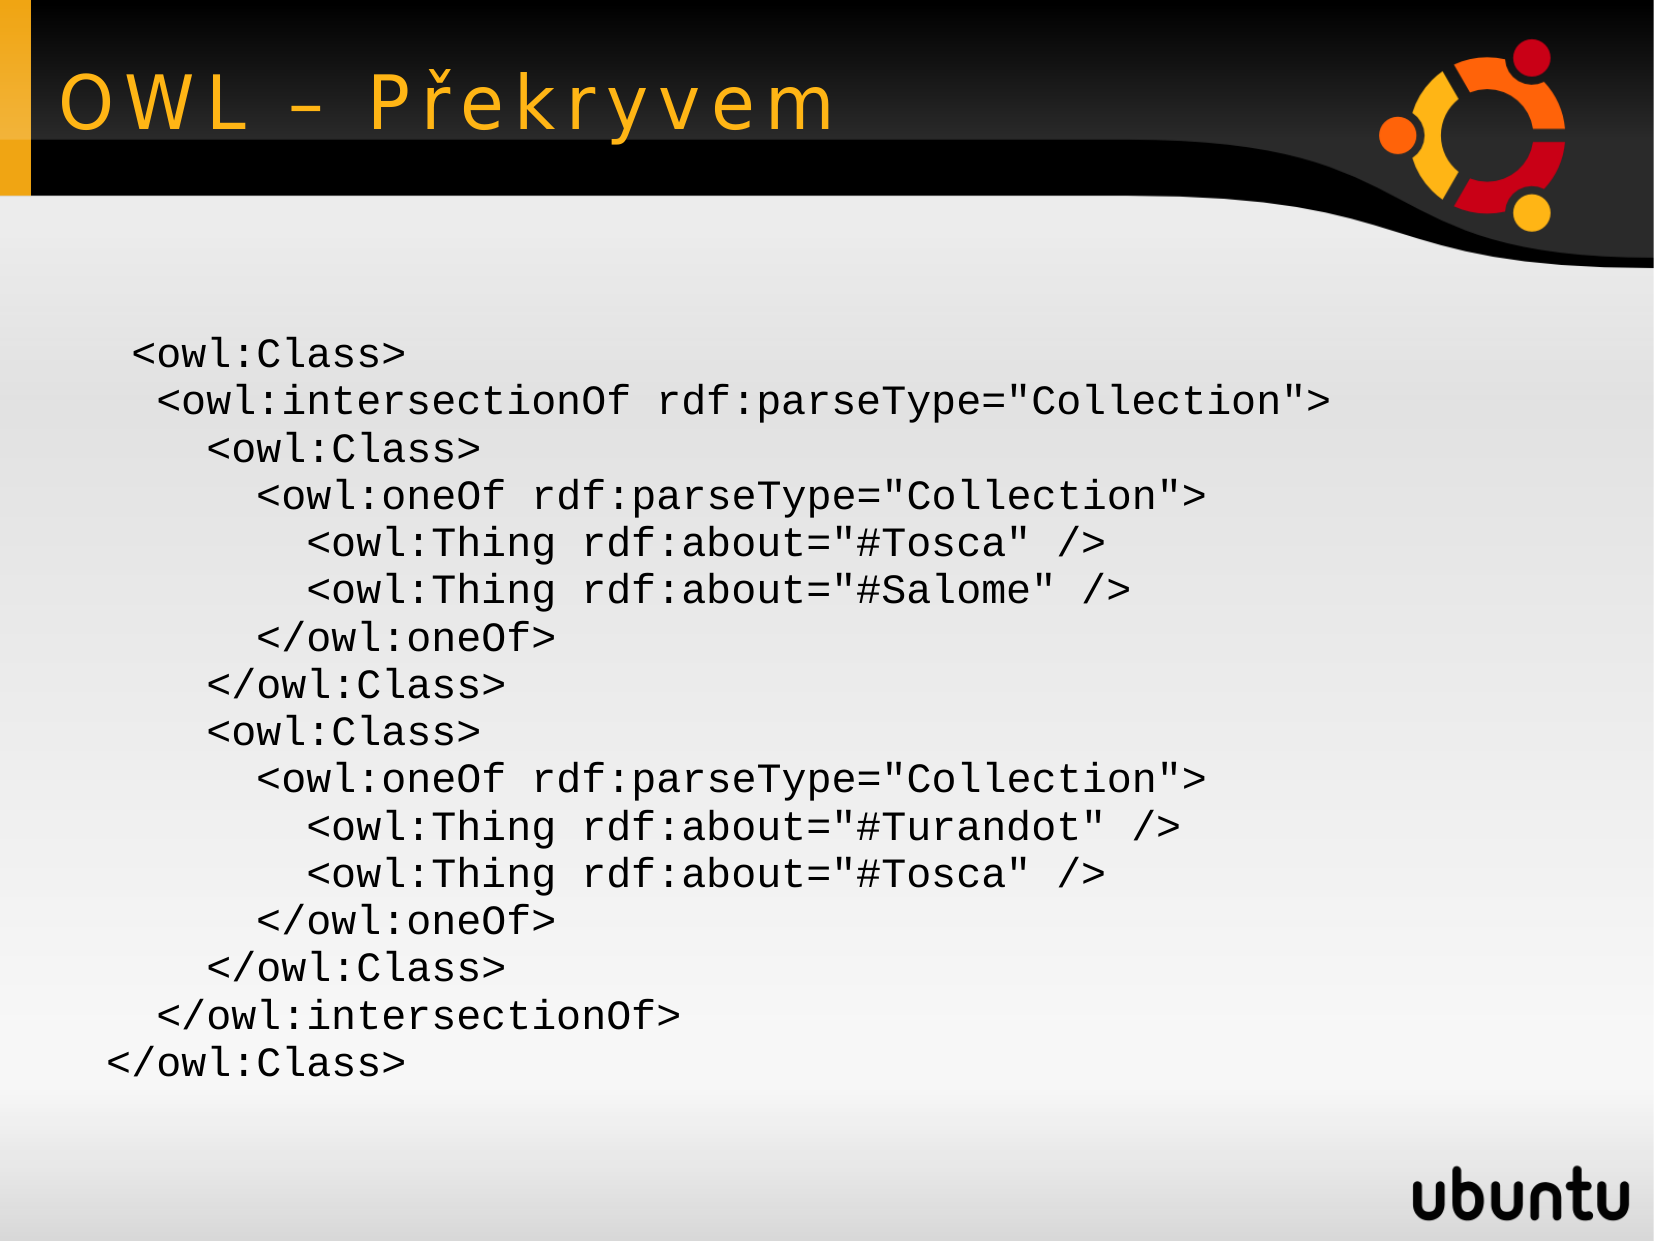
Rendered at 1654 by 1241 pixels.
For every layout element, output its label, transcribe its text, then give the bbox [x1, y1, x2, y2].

title OWL – Překryvem [59, 29, 1270, 178]
picture [0, 0, 1654, 1241]
list <owl:Class> <owl:intersectionOf rdf:parseType="Collection"> <owl:Class> <owl:oneOf rdf:parseType="Collection"> <owl:Thing rdf:about="#Tosca" /> <owl:Thing rdf:about="#Salome" /> </owl:oneOf> </owl:Class> <owl:Class> <owl:oneOf rdf:parseType="Collection"> <owl:Thing rdf:about="#Turandot" /> <owl:Thing rdf:about="#Tosca" /> </owl:oneOf> </owl:Class> </owl:intersectionOf> </owl:Class> [88, 333, 1577, 1152]
